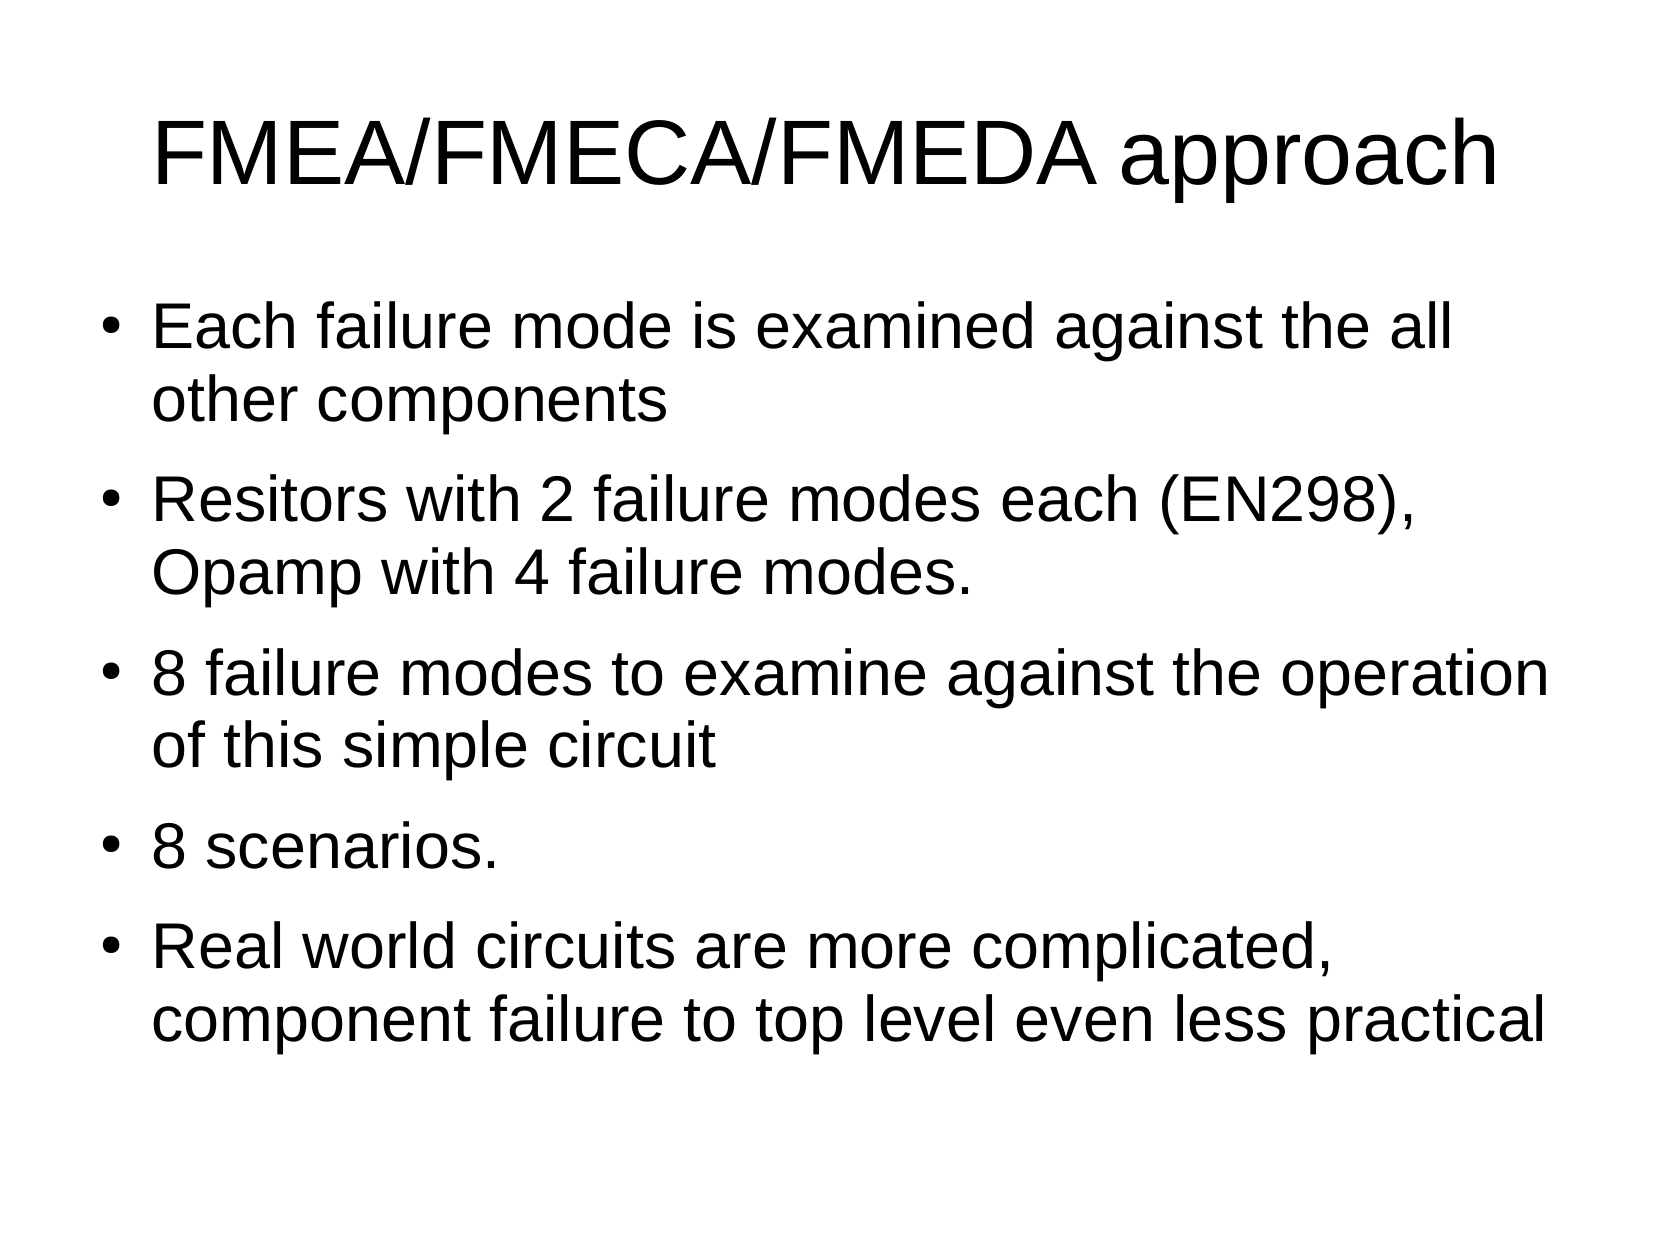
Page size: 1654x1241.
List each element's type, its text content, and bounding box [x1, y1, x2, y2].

title FMEA/FMECA/FMEDA approach [82, 49, 1571, 257]
list Each failure mode is examined against the all other components Resitors with 2 failure modes each (EN298), Opamp with 4 failure modes. 8 failure modes to examine against the operation of this simple circuit 8 scenarios. Real world circuits are more complicated, component failure to top level even less practical [82, 290, 1571, 1109]
